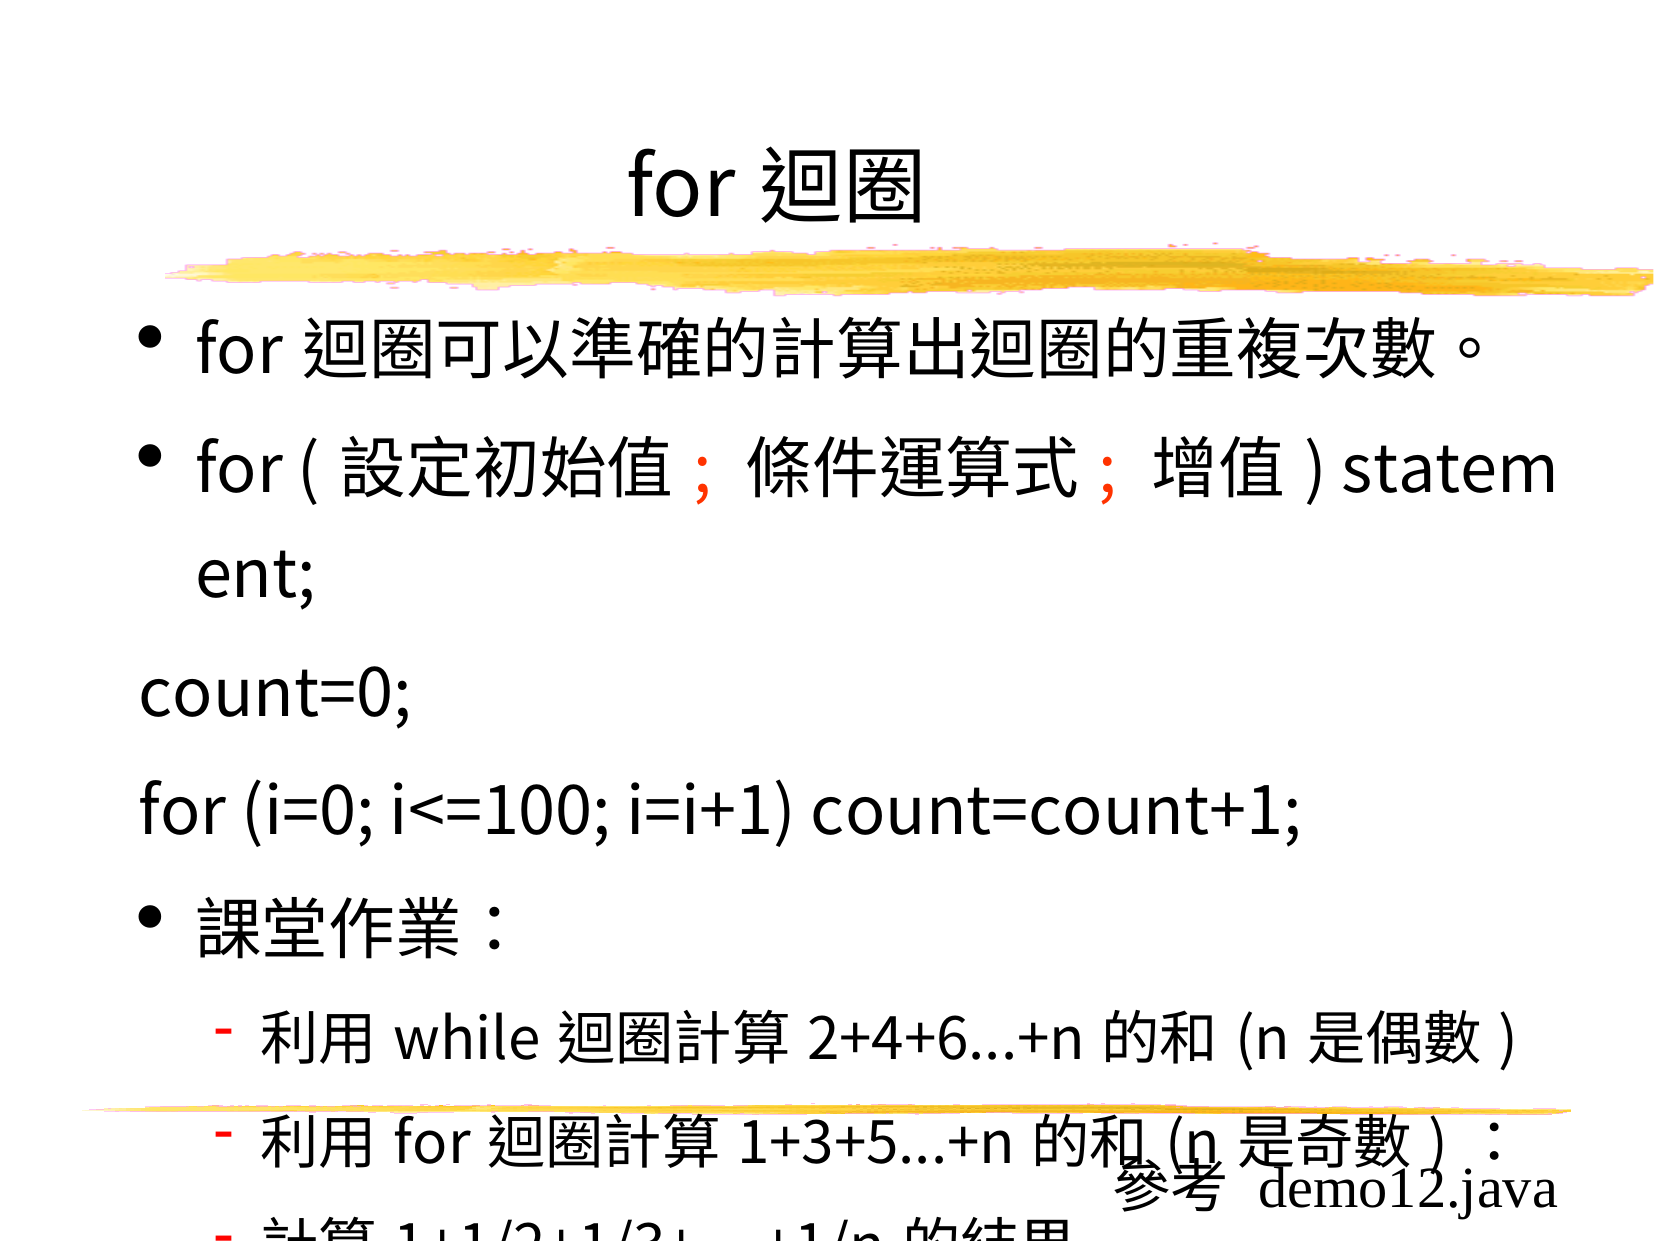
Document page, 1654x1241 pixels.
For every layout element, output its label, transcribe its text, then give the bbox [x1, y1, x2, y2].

list for迴圈可以準確的計算出迴圈的重複次數。 for (設定初始值; 條件運算式; 增值) statement; count=0; for (i=0; i<=100; i=i+1) count=count+1; 課堂作業： 利用while迴圈計算2+4+6...+n的和(n是偶數) 利用for迴圈計算1+3+5...+n的和(n是奇數)： 計算1+1/2+1/3+....+1/n的結果 [124, 280, 1606, 1120]
title for迴圈 [73, 41, 1479, 249]
text_box 參考 demo12.java [1097, 1126, 1599, 1220]
picture [82, 1102, 124, 1117]
picture [165, 237, 1654, 308]
